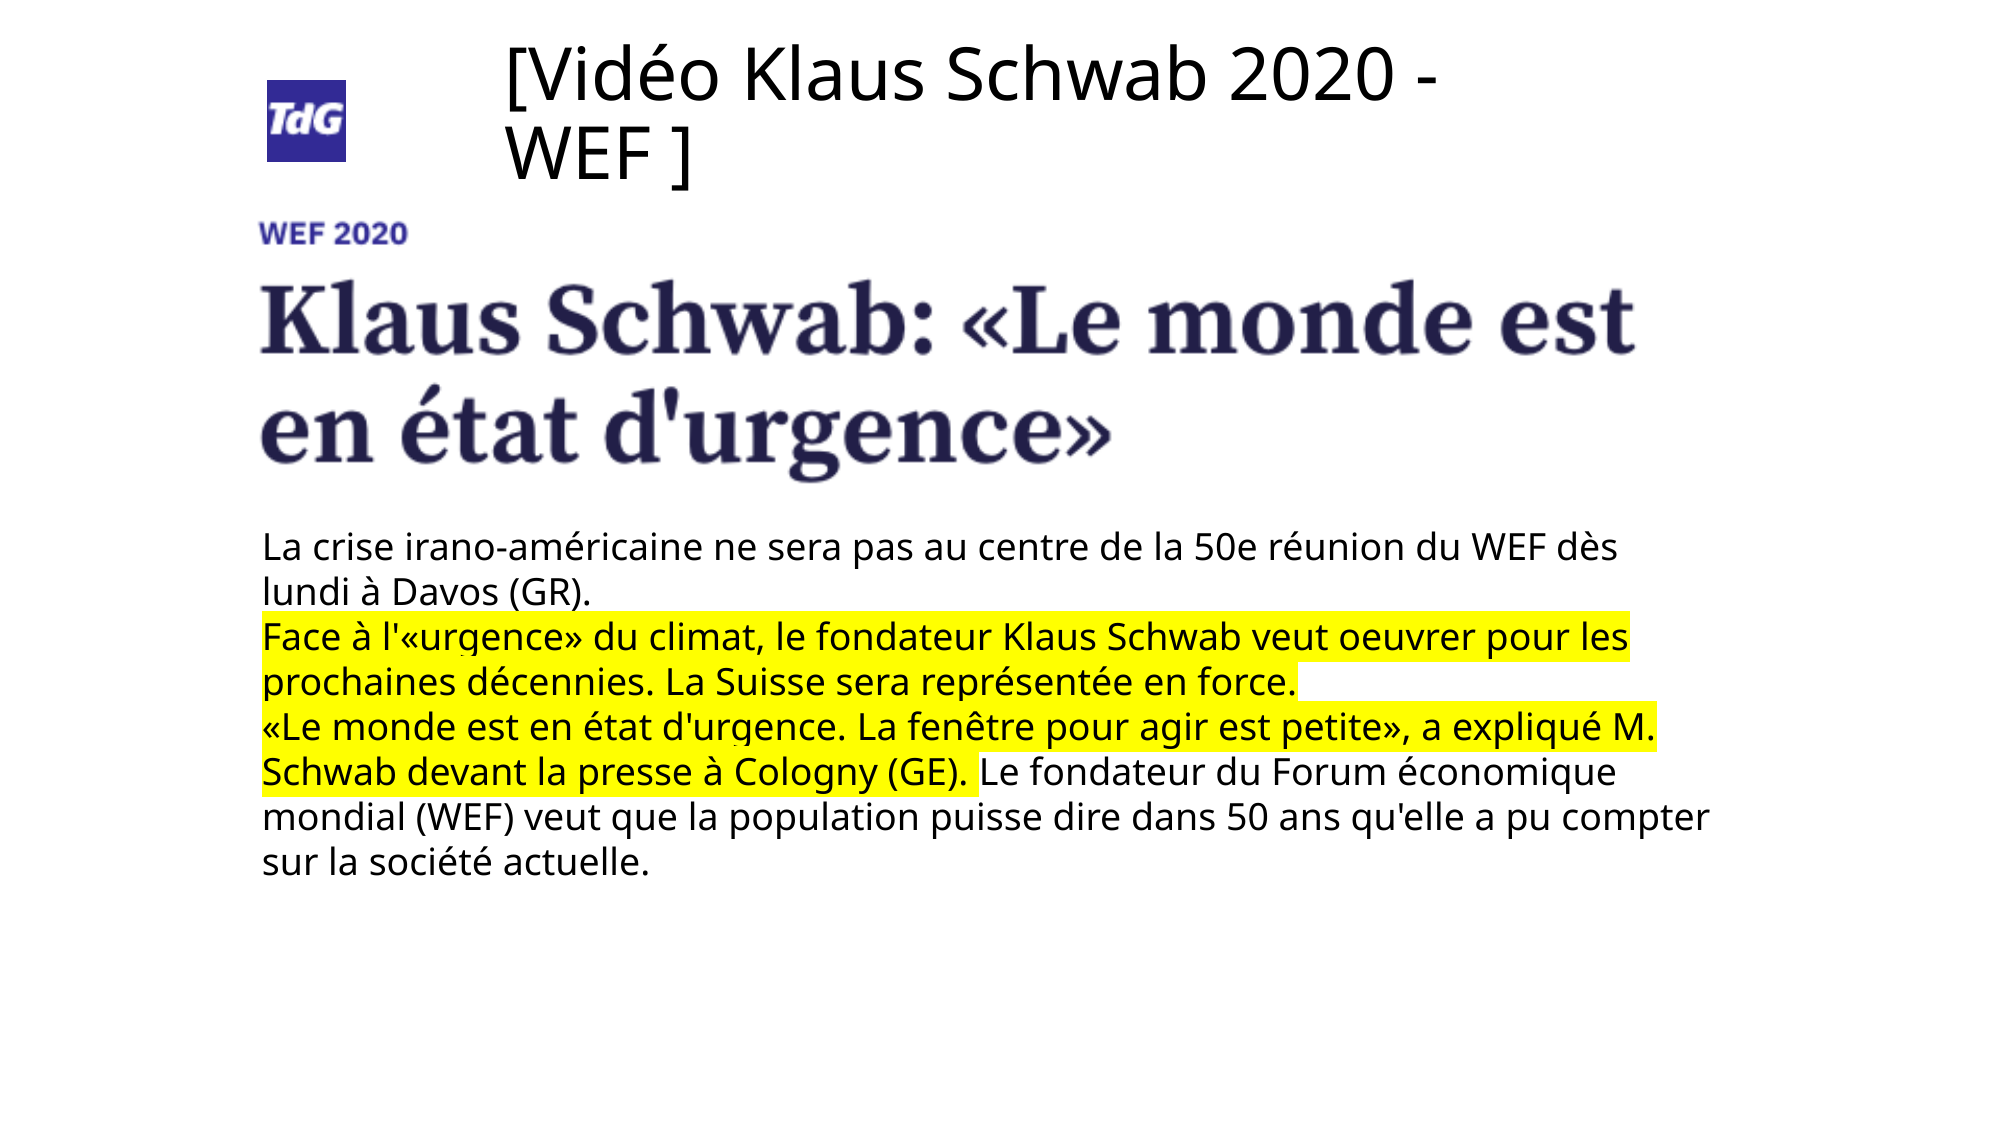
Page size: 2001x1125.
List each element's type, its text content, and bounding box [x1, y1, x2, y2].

picture [267, 80, 346, 162]
picture [246, 203, 1658, 496]
text_box La crise irano-américaine ne sera pas au centre de la 50e réunion du WEF dès lundi à Davos (GR). Face à l'«urgence» du climat, le fondateur Klaus Schwab veut oeuvrer pour les prochaines décennies. La Suisse sera représentée en force. «Le monde est en état d'urgence. La fenêtre pour agir est petite», a expliqué M. Schwab devant la presse à Cologny (GE). Le fondateur du Forum économique mondial (WEF) veut que la population puisse dire dans 50 ans qu'elle a pu compter sur la société actuelle. [247, 516, 1728, 891]
title [Vidéo Klaus Schwab 2020 - WEF ] [489, 29, 1658, 204]
